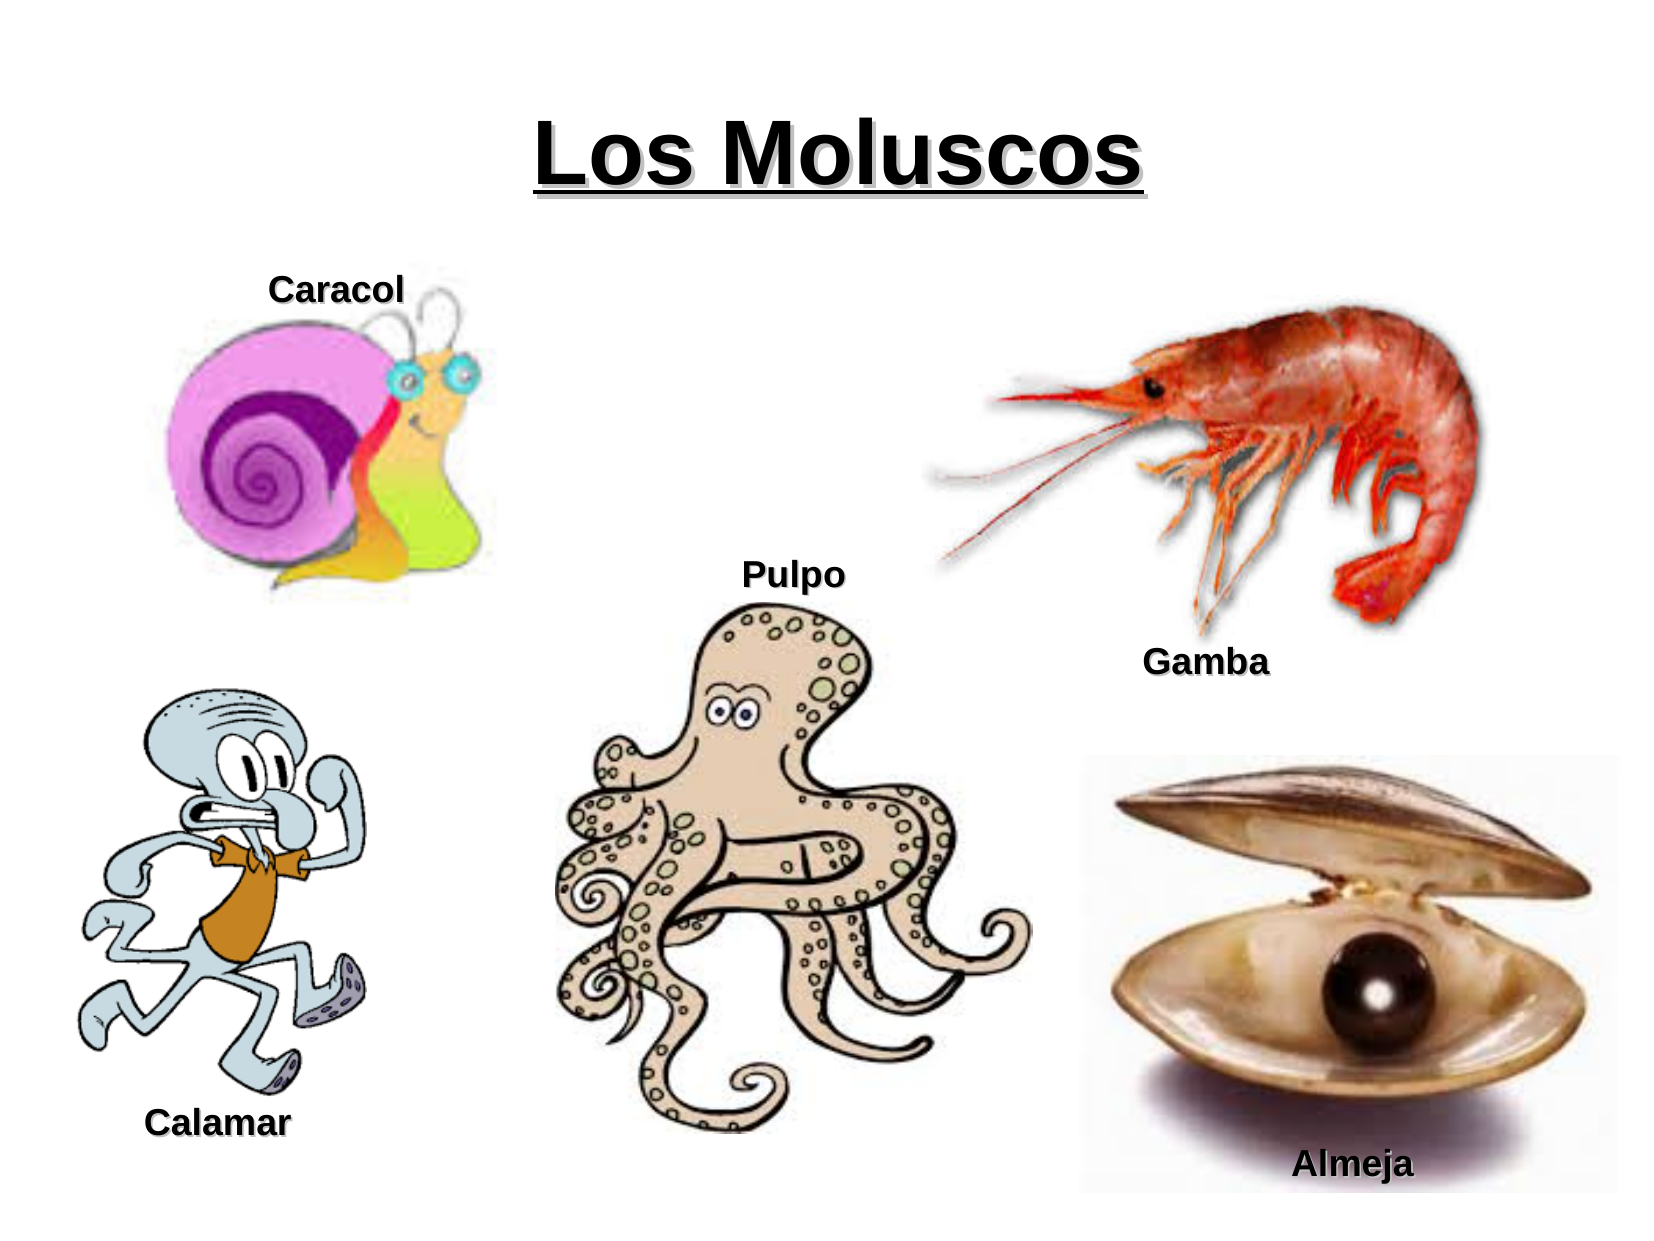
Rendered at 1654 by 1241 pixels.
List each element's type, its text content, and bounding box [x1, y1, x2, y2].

title Los Moluscos [94, 49, 1583, 257]
picture [69, 684, 367, 1099]
picture [118, 236, 1491, 1134]
picture [1074, 755, 1630, 1193]
